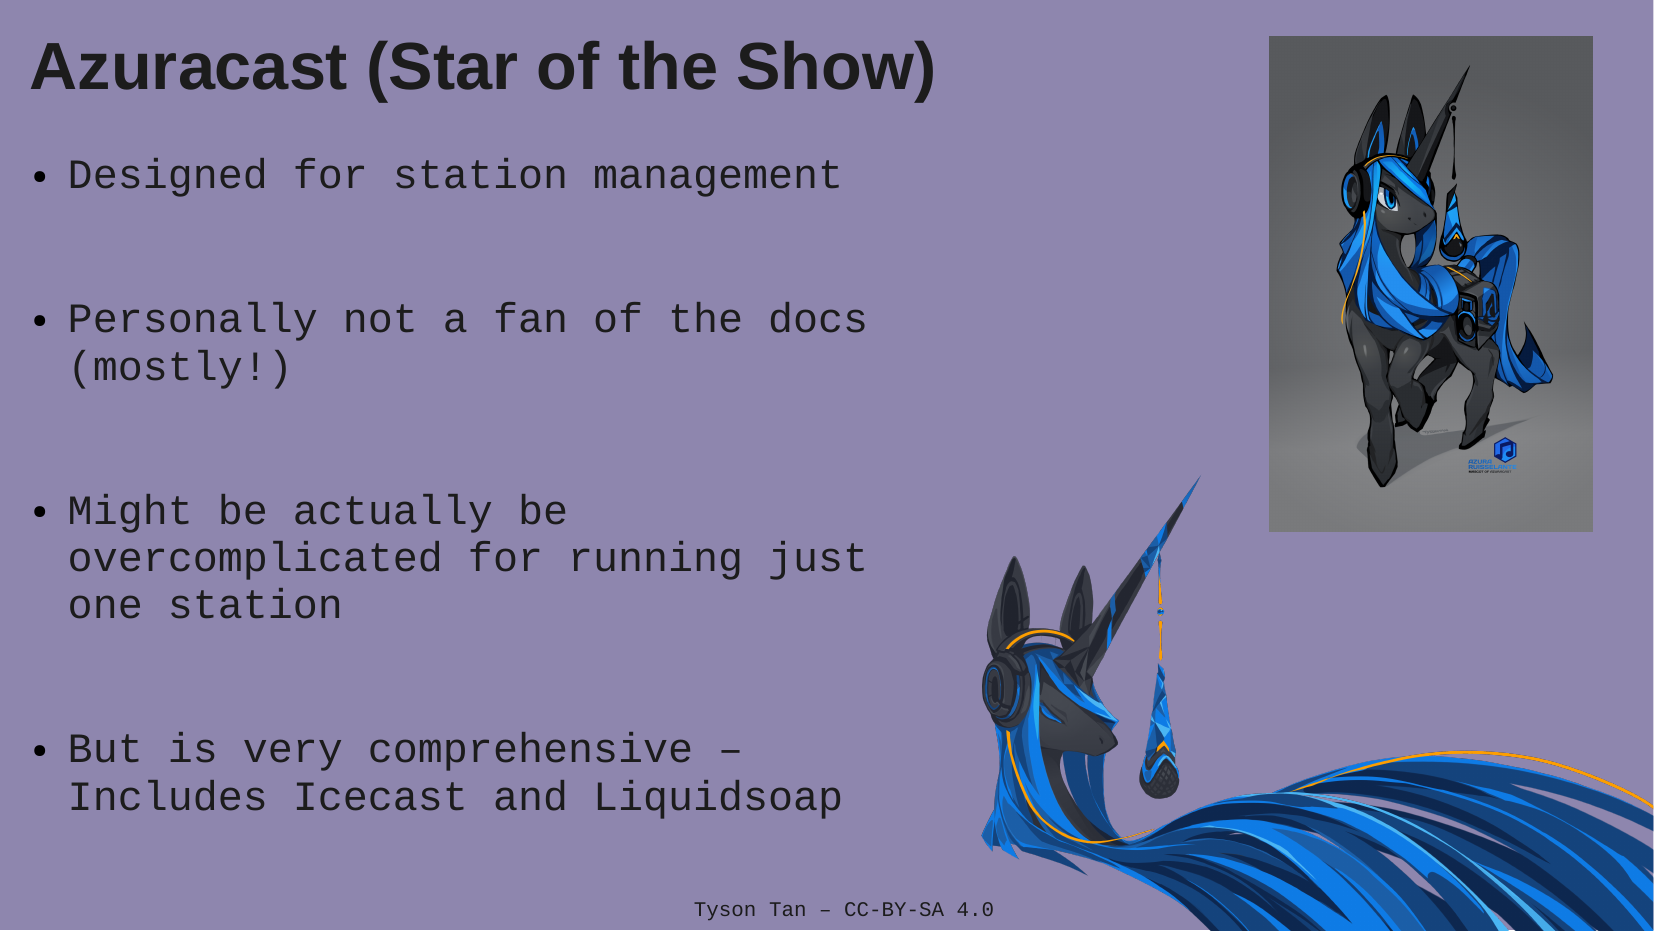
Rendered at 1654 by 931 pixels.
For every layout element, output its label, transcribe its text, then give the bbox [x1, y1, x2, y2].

title Azuracast (Star of the Show) [29, 29, 1123, 104]
text_box Tyson Tan – CC-BY-SA 4.0 [679, 891, 1034, 931]
text_box Designed for station management Personally not a fan of the docs (mostly!) Might be actually be overcomplicated for running just one station But is very comprehensive – Includes Icecast and Liquidsoap [17, 146, 975, 880]
picture [915, 36, 1654, 931]
